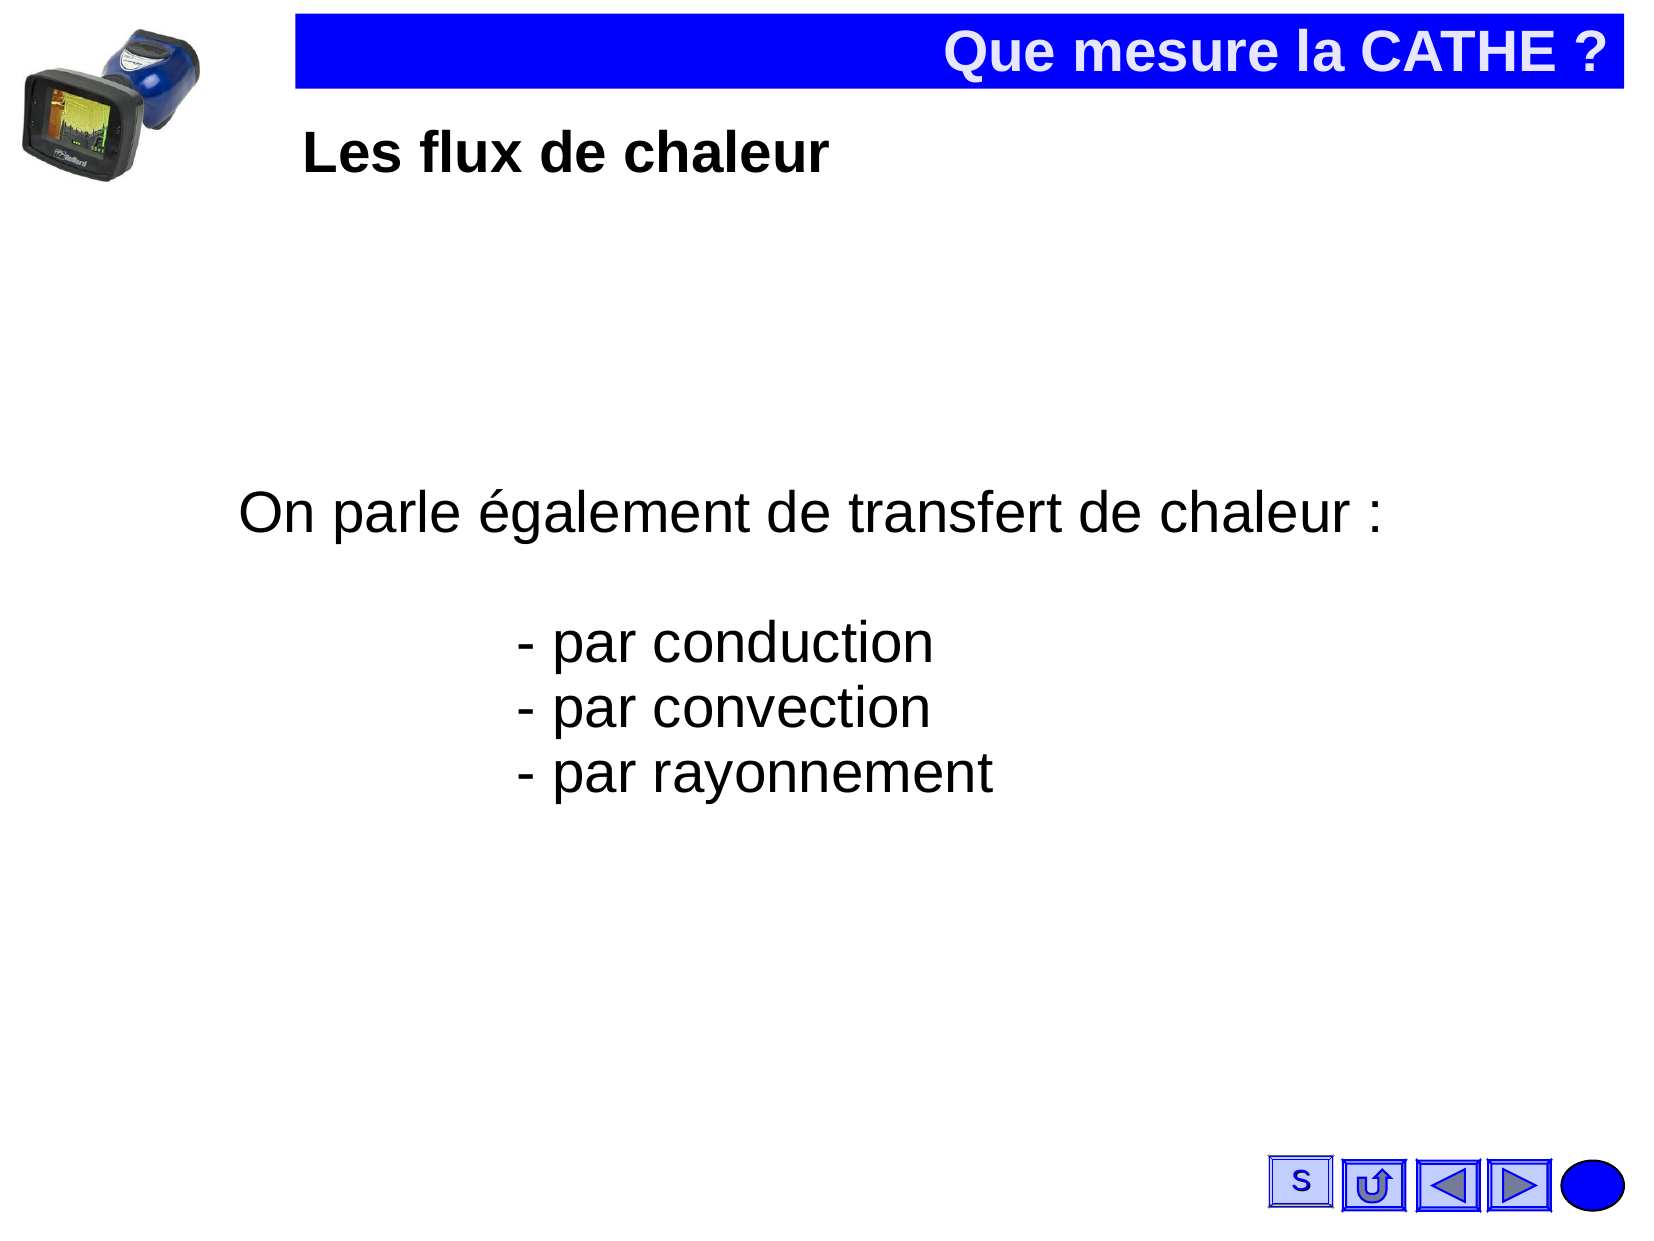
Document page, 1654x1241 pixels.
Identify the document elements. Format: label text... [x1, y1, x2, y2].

picture [22, 29, 200, 182]
text_box On parle également de transfert de chaleur : - par conduction - par convection - par rayonnement [206, 472, 1418, 812]
text_box Que mesure la CATHE ? [295, 13, 1625, 89]
text_box Les flux de chaleur [287, 112, 847, 193]
text_box [1561, 1160, 1625, 1211]
